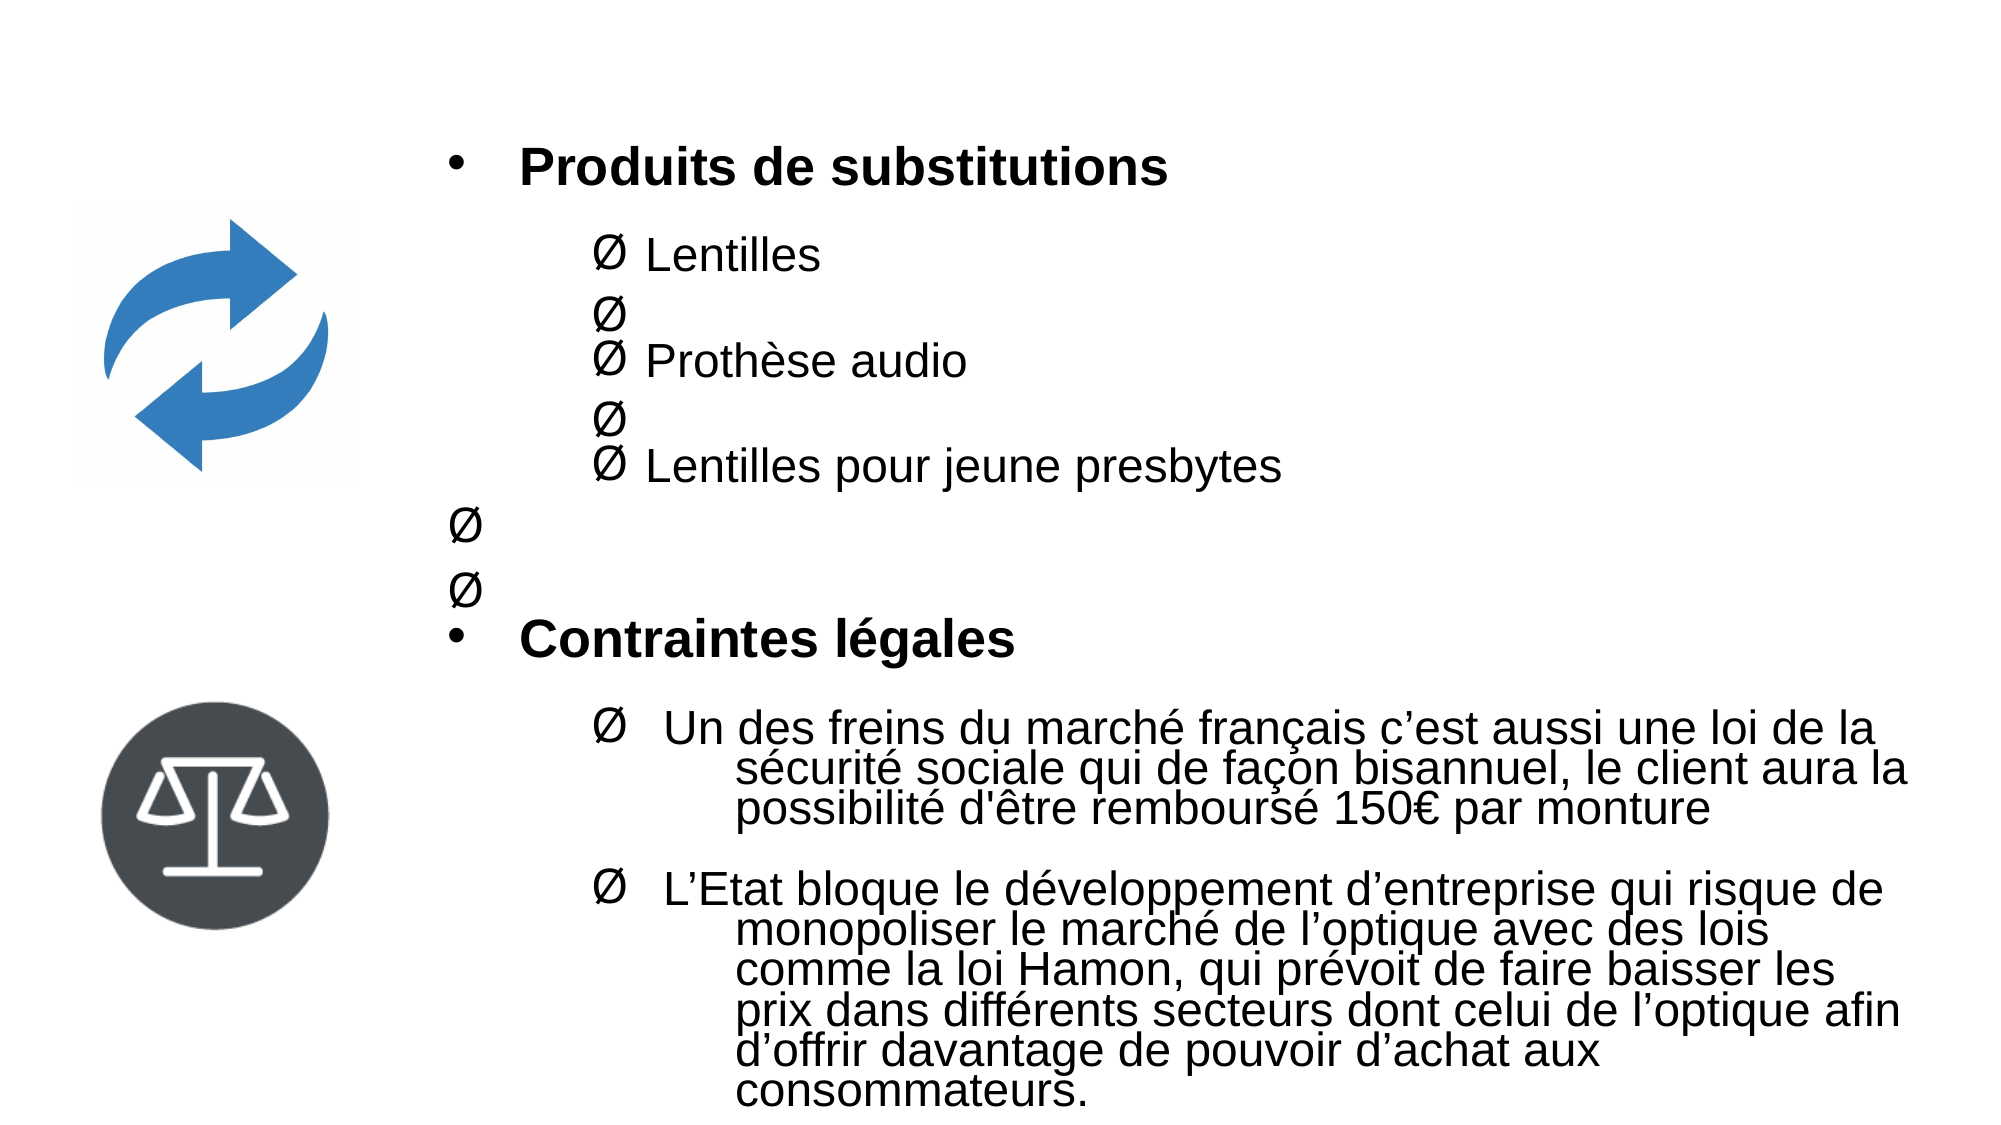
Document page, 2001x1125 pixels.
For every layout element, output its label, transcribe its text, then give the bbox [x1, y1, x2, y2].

picture [93, 696, 339, 937]
picture [78, 207, 354, 484]
list Produits de substitutions Lentilles Prothèse audio Lentilles pour jeune presbytes Contraintes légales Un des freins du marché français c’est aussi une loi de la sécurité sociale qui de façon bisannuel, le client aura la possibilité d'être remboursé 150€ par monture L’Etat bloque le développement d’entreprise qui risque de monopoliser le marché de l’optique avec des lois comme la loi Hamon, qui prévoit de faire baisser les prix dans différents secteurs dont celui de l’optique afin d’offrir davantage de pouvoir d’achat aux consommateurs. [216, 141, 1942, 1125]
